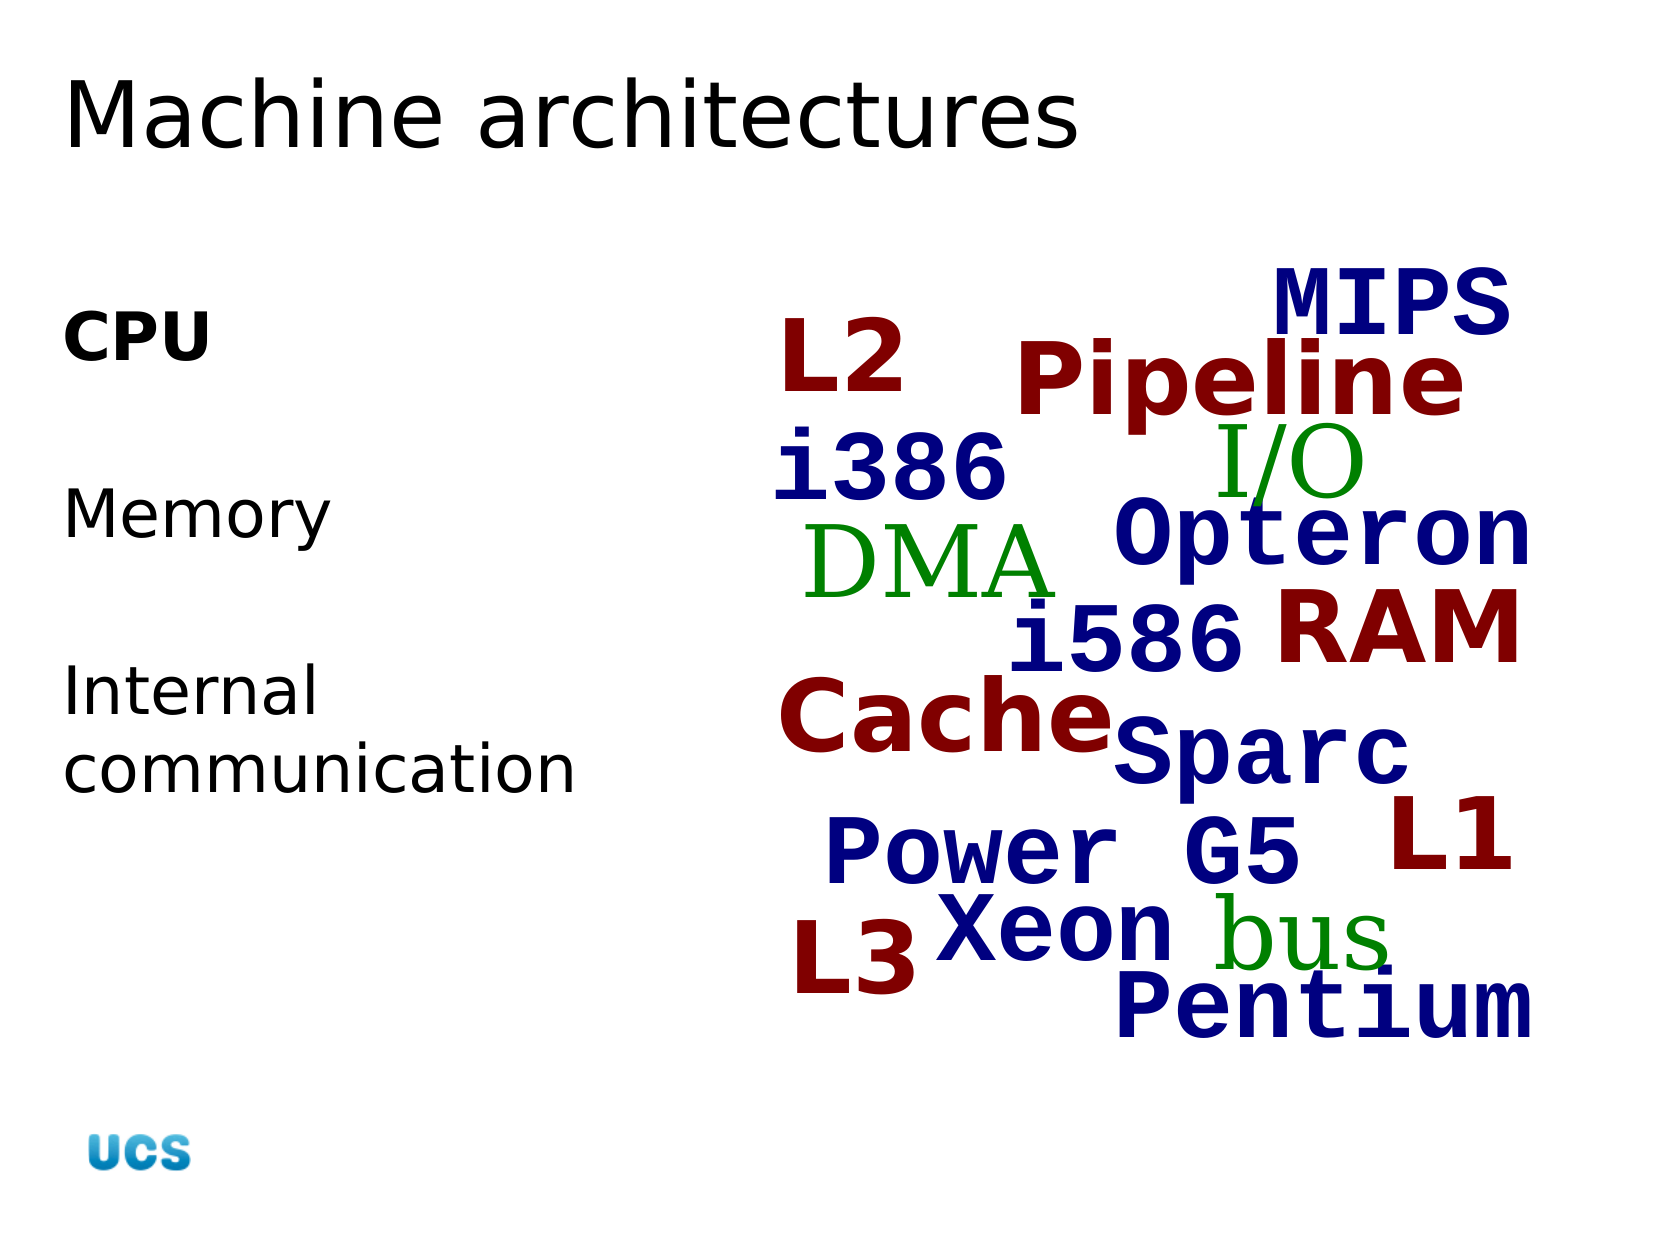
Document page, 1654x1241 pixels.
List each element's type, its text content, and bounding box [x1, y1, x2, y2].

text_box L2 [773, 295, 913, 418]
text_box L3 [785, 897, 925, 1020]
text_box DMA [797, 501, 1059, 625]
text_box Pipeline [1009, 318, 1471, 442]
text_box MIPS [1269, 248, 1516, 368]
text_box Power G5 [820, 797, 1307, 917]
text_box Xeon [933, 874, 1180, 994]
picture [88, 1133, 191, 1172]
text_box Memory [59, 472, 337, 557]
text_box CPU [59, 295, 218, 380]
text_box I/O [1210, 401, 1372, 524]
text_box bus [1210, 874, 1397, 997]
text_box Sparc [1110, 697, 1417, 817]
text_box i386 [767, 413, 1014, 533]
text_box Cache [773, 655, 1119, 778]
text_box i586 [1003, 584, 1250, 697]
text_box Machine architectures [59, 59, 1087, 173]
text_box Pentium [1110, 951, 1537, 1071]
text_box Opteron [1110, 478, 1537, 598]
text_box RAM [1269, 566, 1530, 690]
text_box Internal communication [59, 649, 582, 812]
text_box L1 [1381, 773, 1522, 896]
